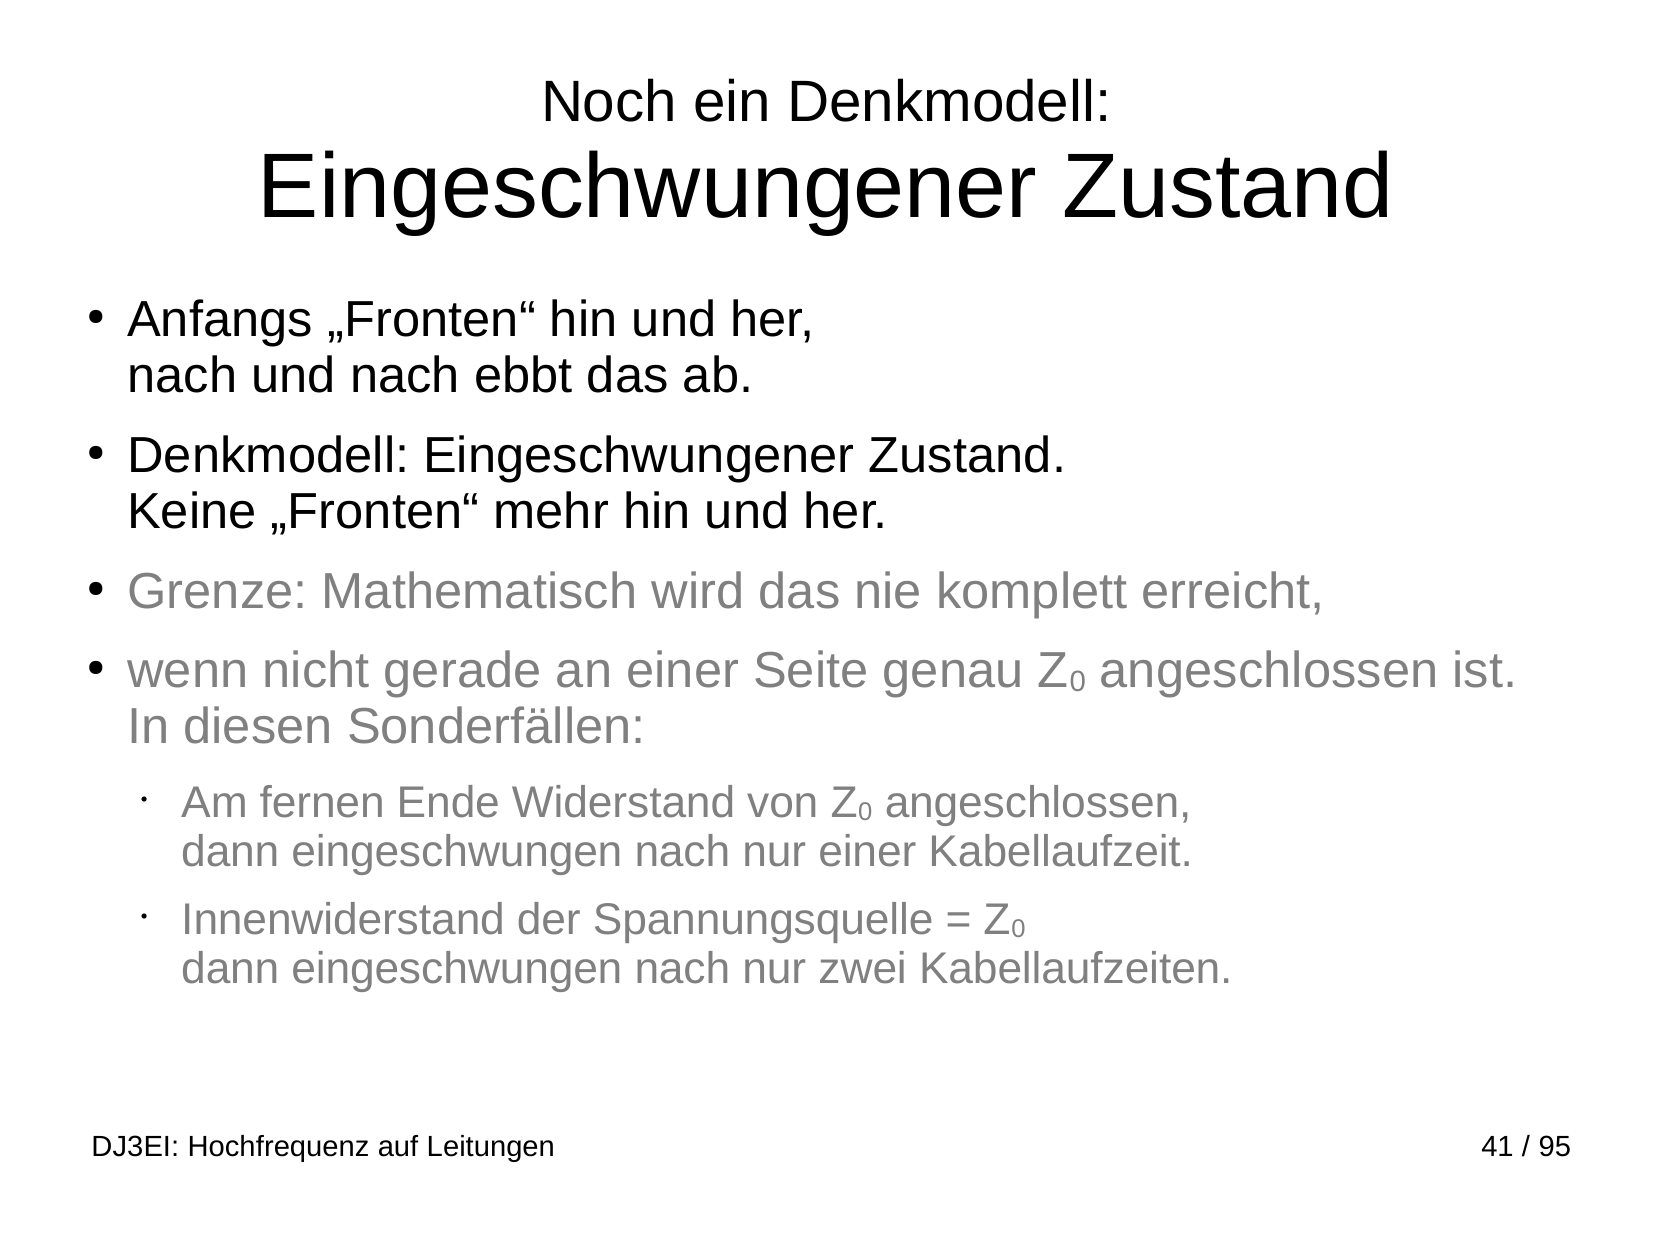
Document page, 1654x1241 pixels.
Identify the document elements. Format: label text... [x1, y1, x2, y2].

title Noch ein Denkmodell: Eingeschwungener Zustand [82, 49, 1571, 257]
list Anfangs „Fronten“ hin und her, nach und nach ebbt das ab. Denkmodell: Eingeschwungener Zustand. Keine „Fronten“ mehr hin und her. Grenze: Mathematisch wird das nie komplett erreicht, wenn nicht gerade an einer Seite genau Z0 angeschlossen ist. In diesen Sonderfällen: Am fernen Ende Widerstand von Z0 angeschlossen, dann eingeschwungen nach nur einer Kabellaufzeit. Innenwiderstand der Spannungsquelle = Z0 dann eingeschwungen nach nur zwei Kabellaufzeiten. [73, 290, 1562, 1010]
